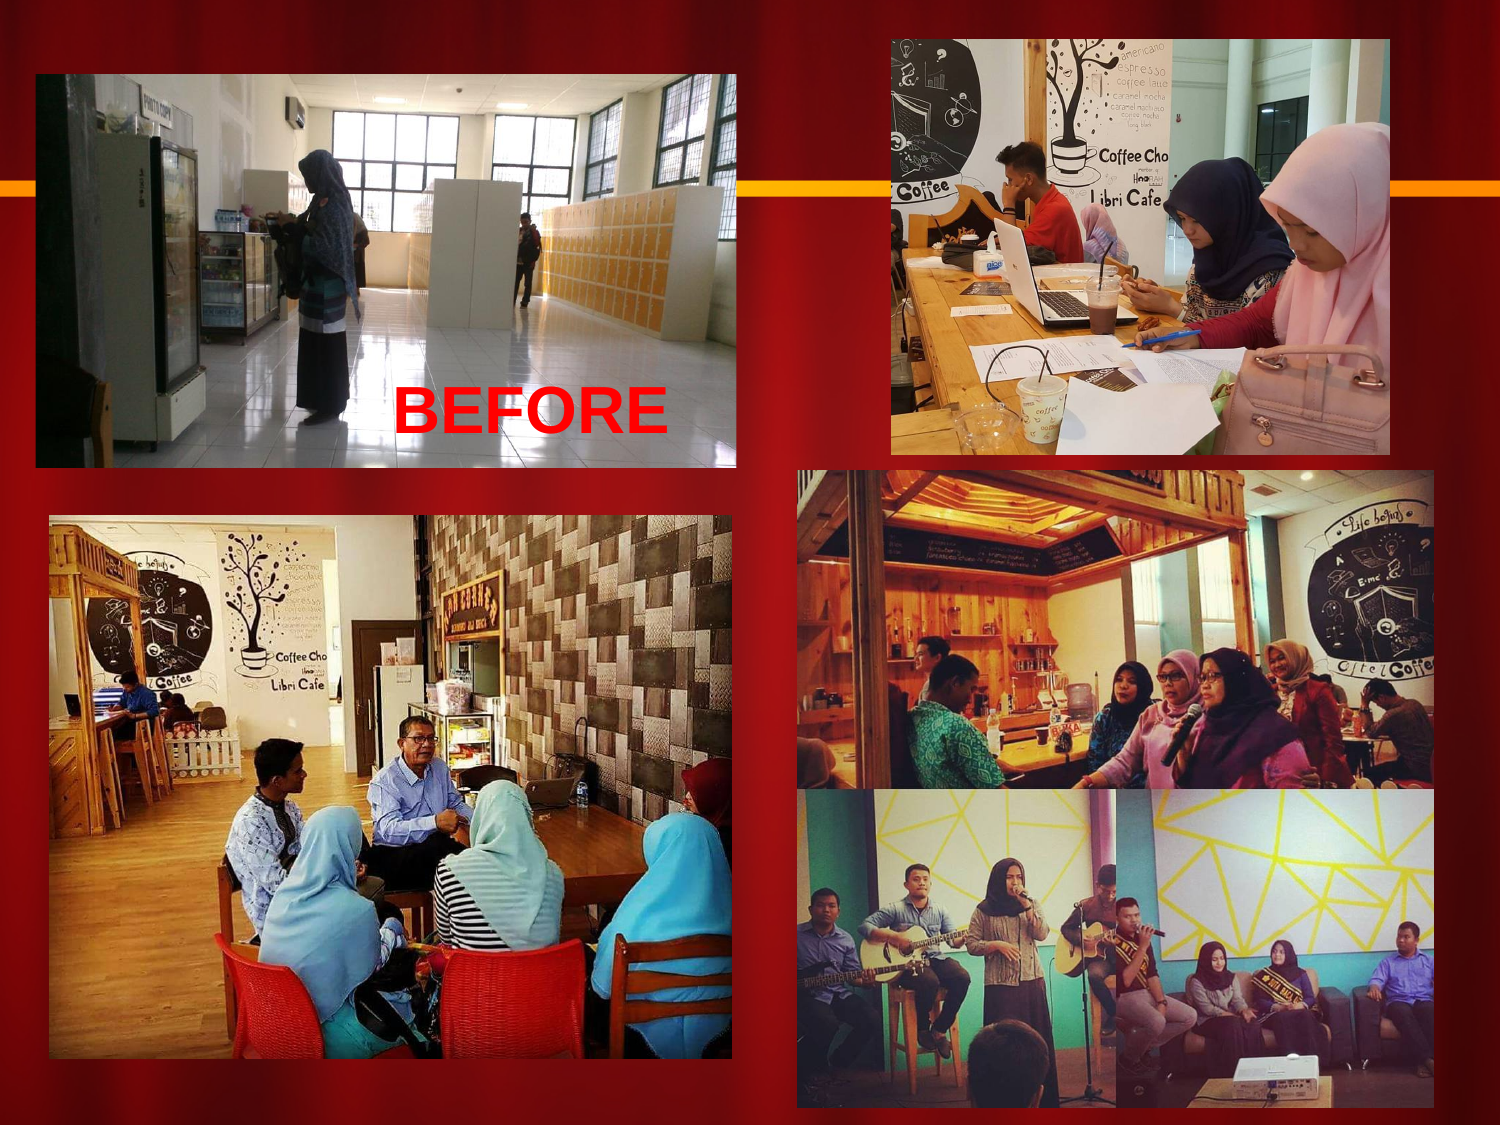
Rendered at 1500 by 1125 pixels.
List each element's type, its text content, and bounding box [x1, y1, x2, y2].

picture [0, 0, 1500, 1125]
list BEFORE [360, 358, 703, 451]
